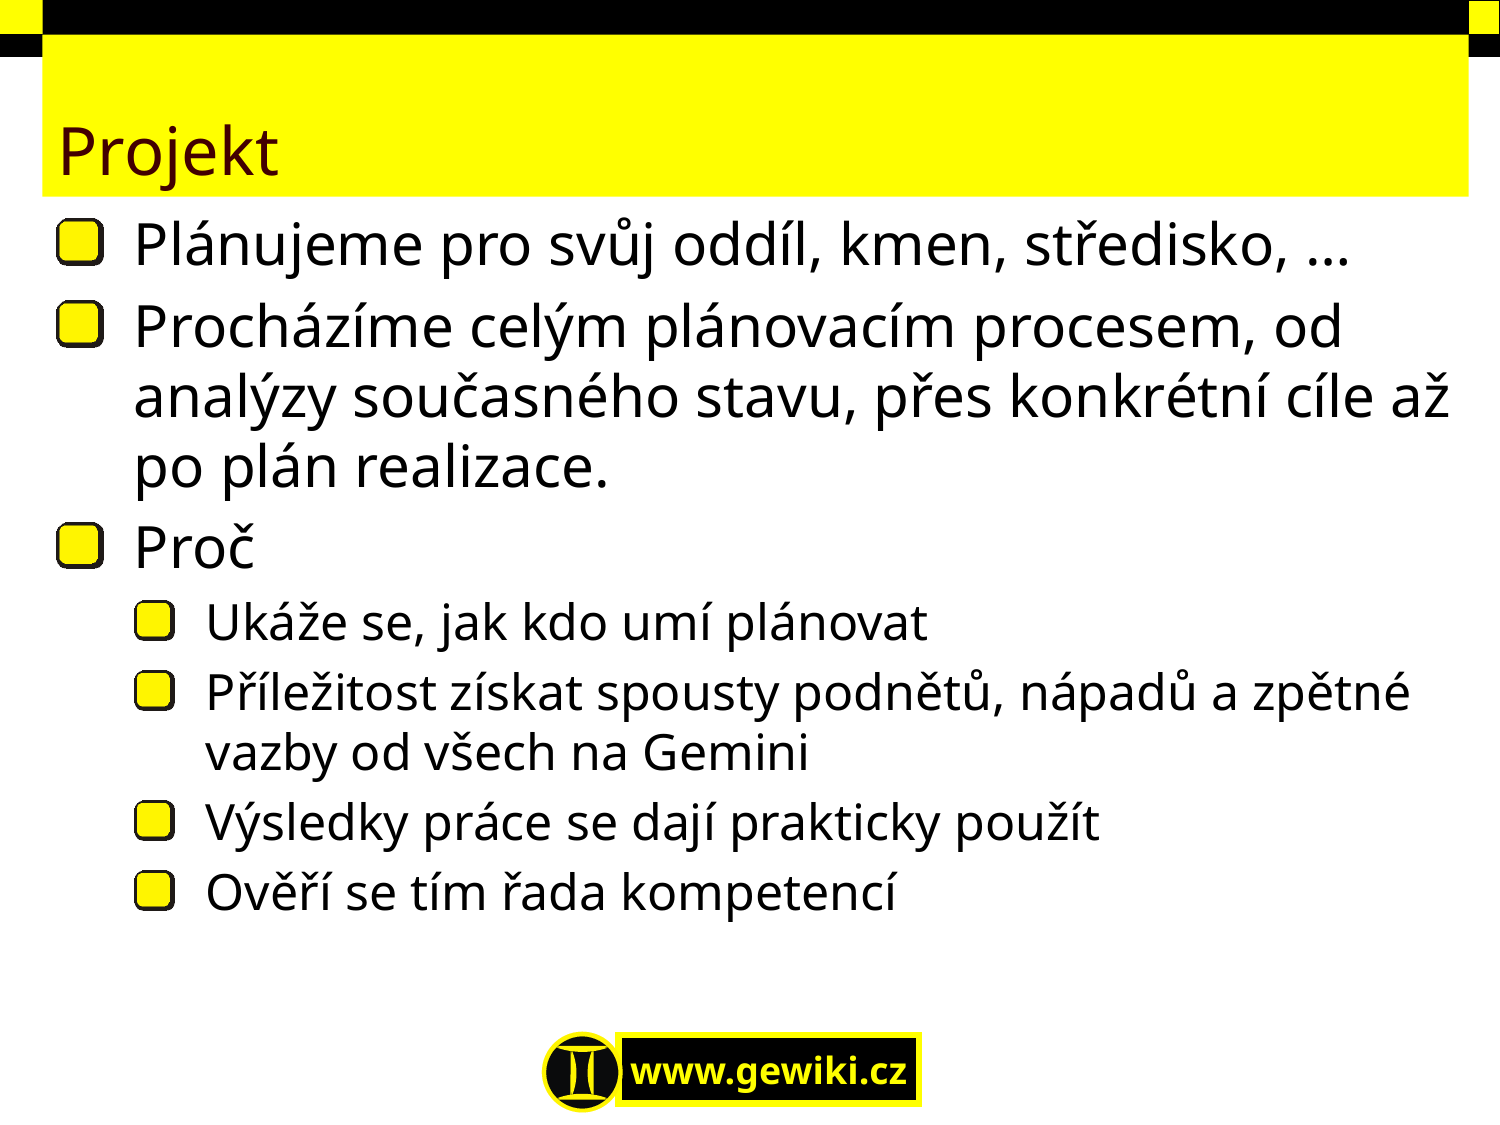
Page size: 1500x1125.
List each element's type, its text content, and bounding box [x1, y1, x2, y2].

title Projekt [42, 34, 1469, 197]
list Plánujeme pro svůj oddíl, kmen, středisko, … Procházíme celým plánovacím procesem, od analýzy současného stavu, přes konkrétní cíle až po plán realizace. Proč Ukáže se, jak kdo umí plánovat Příležitost získat spousty podnětů, nápadů a zpětné vazby od všech na Gemini Výsledky práce se dají prakticky použít Ověří se tím řada kompetencí [41, 199, 1471, 1006]
